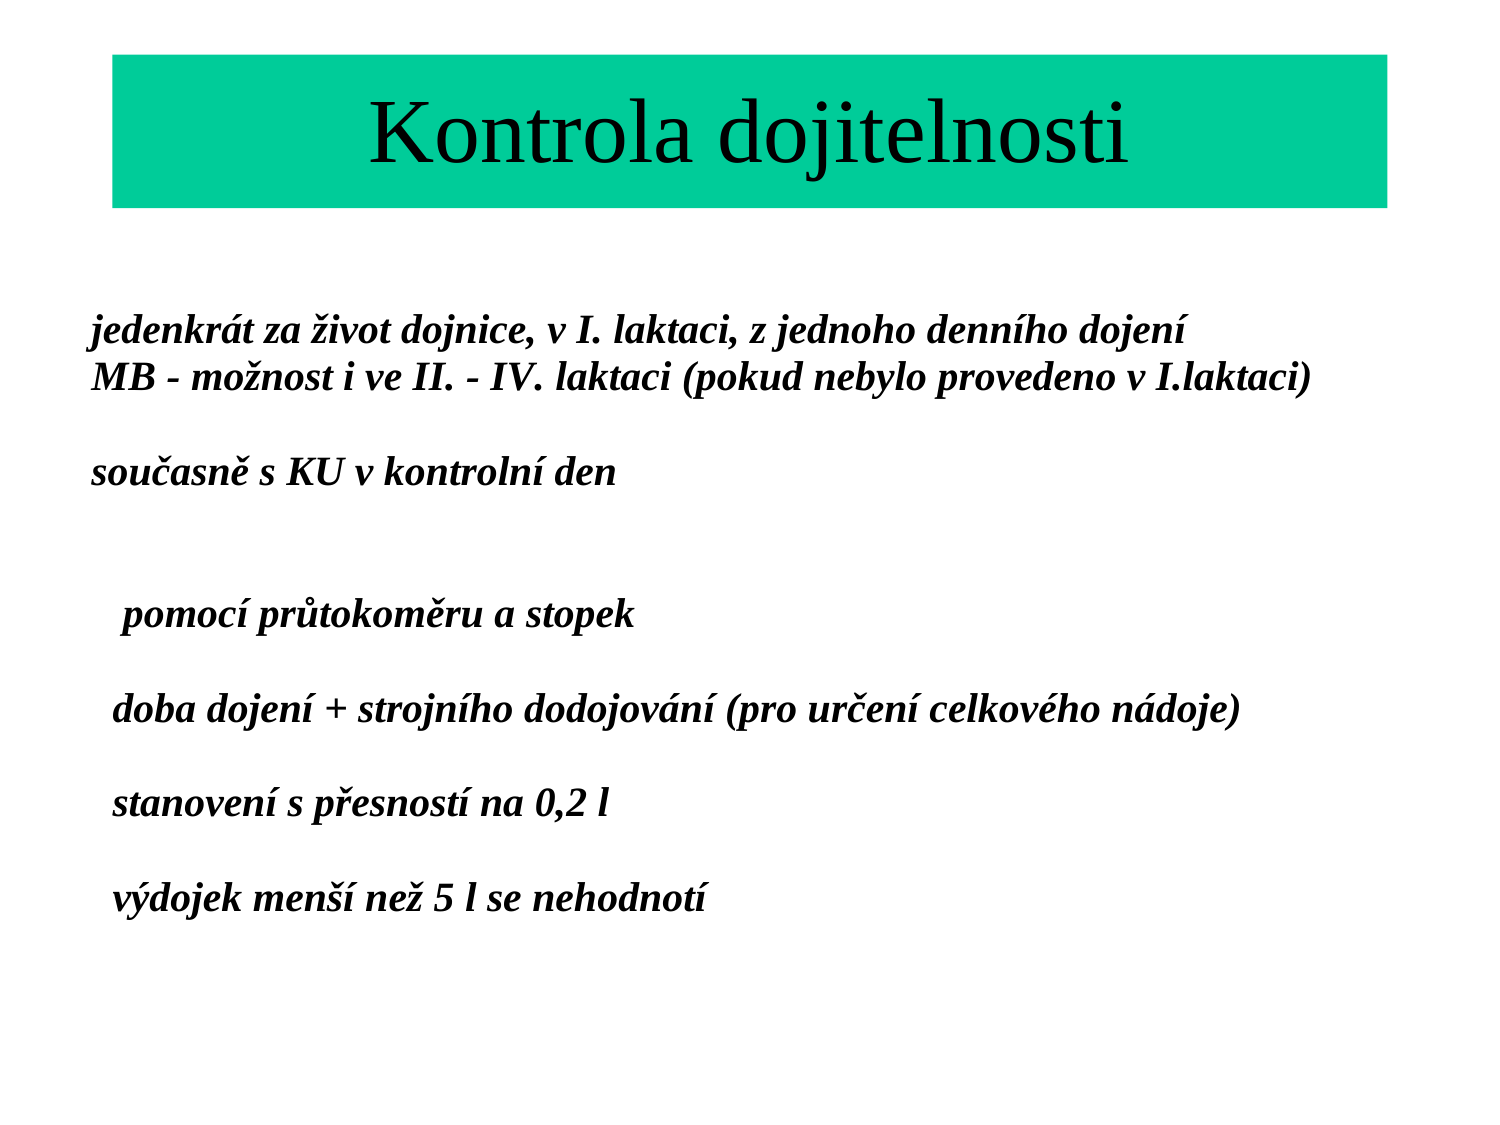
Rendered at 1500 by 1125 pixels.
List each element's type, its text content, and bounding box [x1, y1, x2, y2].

title Kontrola dojitelnosti [112, 54, 1388, 209]
list jedenkrát za život dojnice, v I. laktaci, z jednoho denního dojení MB - možnost i ve II. - IV. laktaci (pokud nebylo provedeno v I.laktaci) současně s KU v kontrolní den pomocí průtokoměru a stopek doba dojení + strojního dodojování (pro určení celkového nádoje) stanovení s přesností na 0,2 l výdojek menší než 5 l se nehodnotí [76, 220, 1436, 1125]
